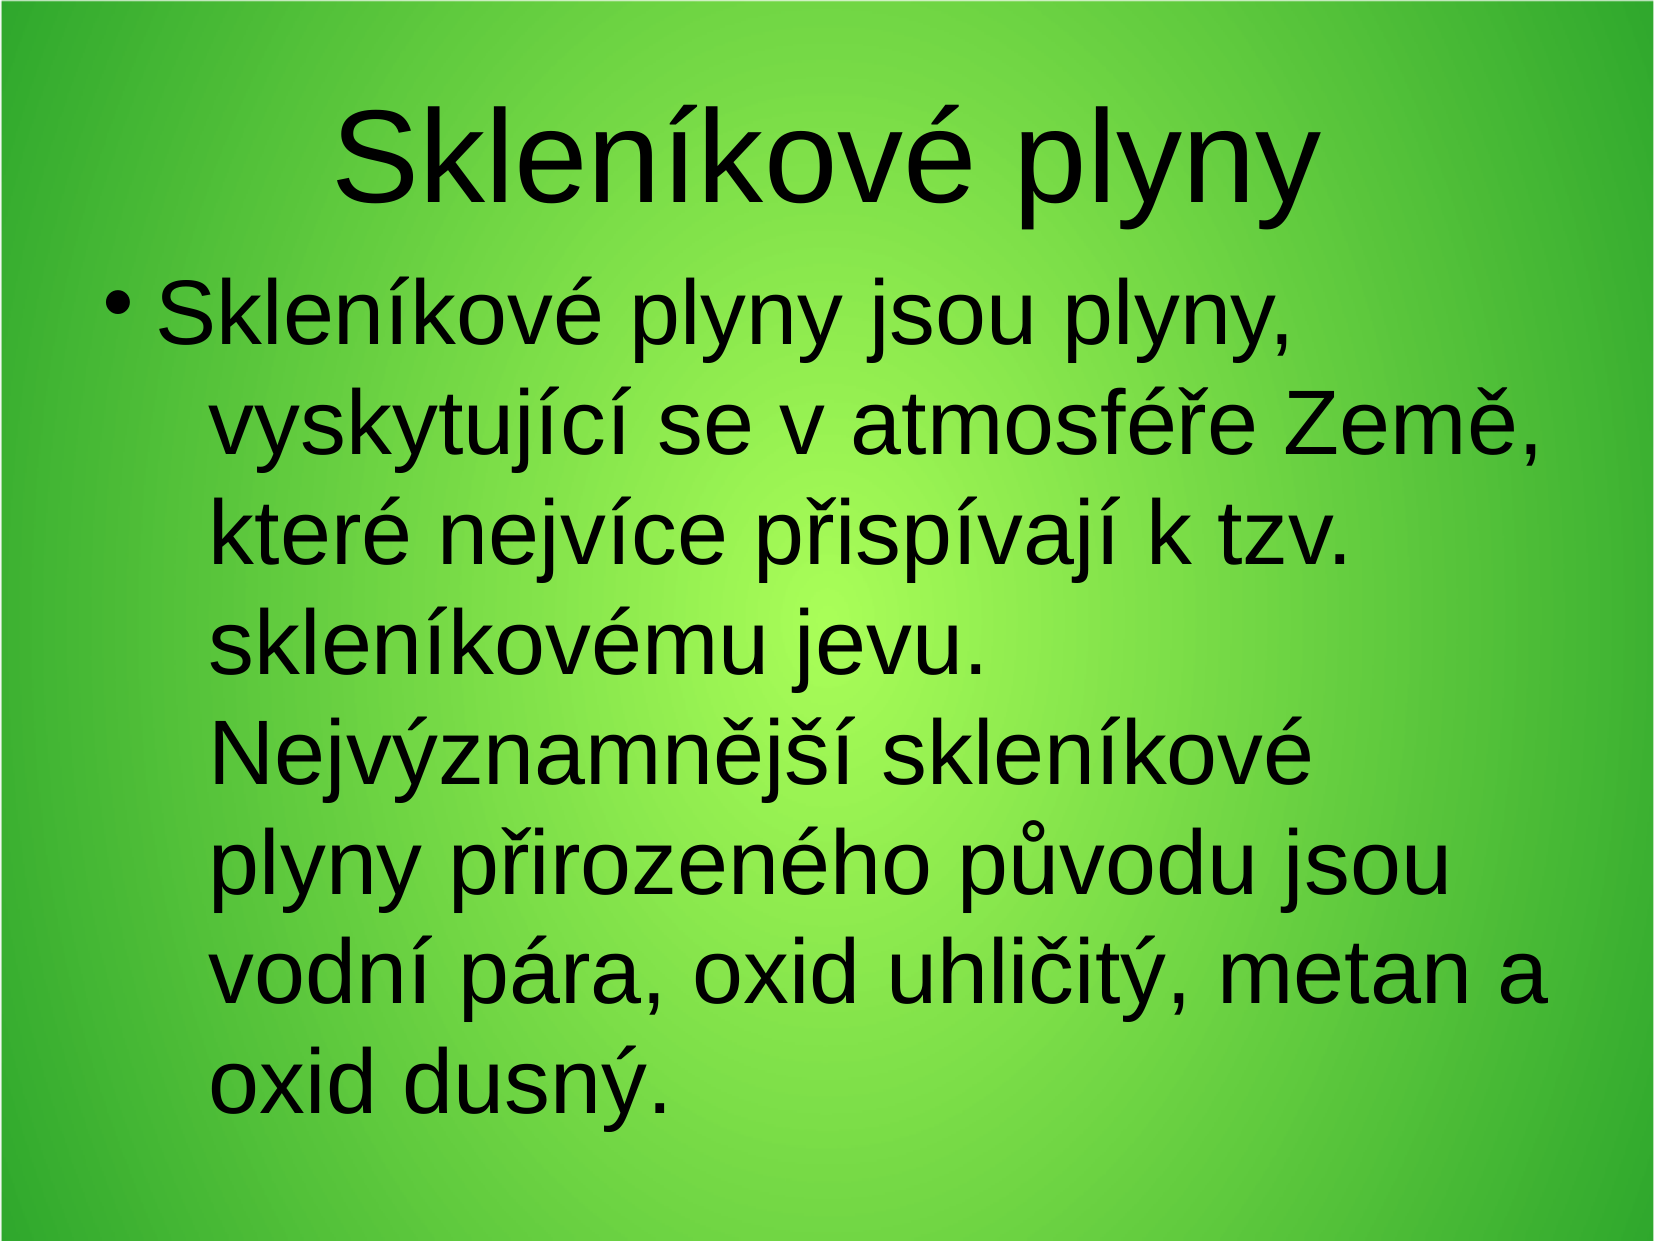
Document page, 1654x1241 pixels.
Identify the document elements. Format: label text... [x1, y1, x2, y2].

text_box Skleníkové plyny [82, 47, 1571, 252]
text_box Skleníkové plyny jsou plyny, vyskytující se v atmosféře Země, které nejvíce přispívají k tzv. skleníkovému jevu. Nejvýznamnější skleníkové plyny přirozeného původu jsou vodní pára, oxid uhličitý, metan a oxid dusný. [67, 252, 1556, 972]
